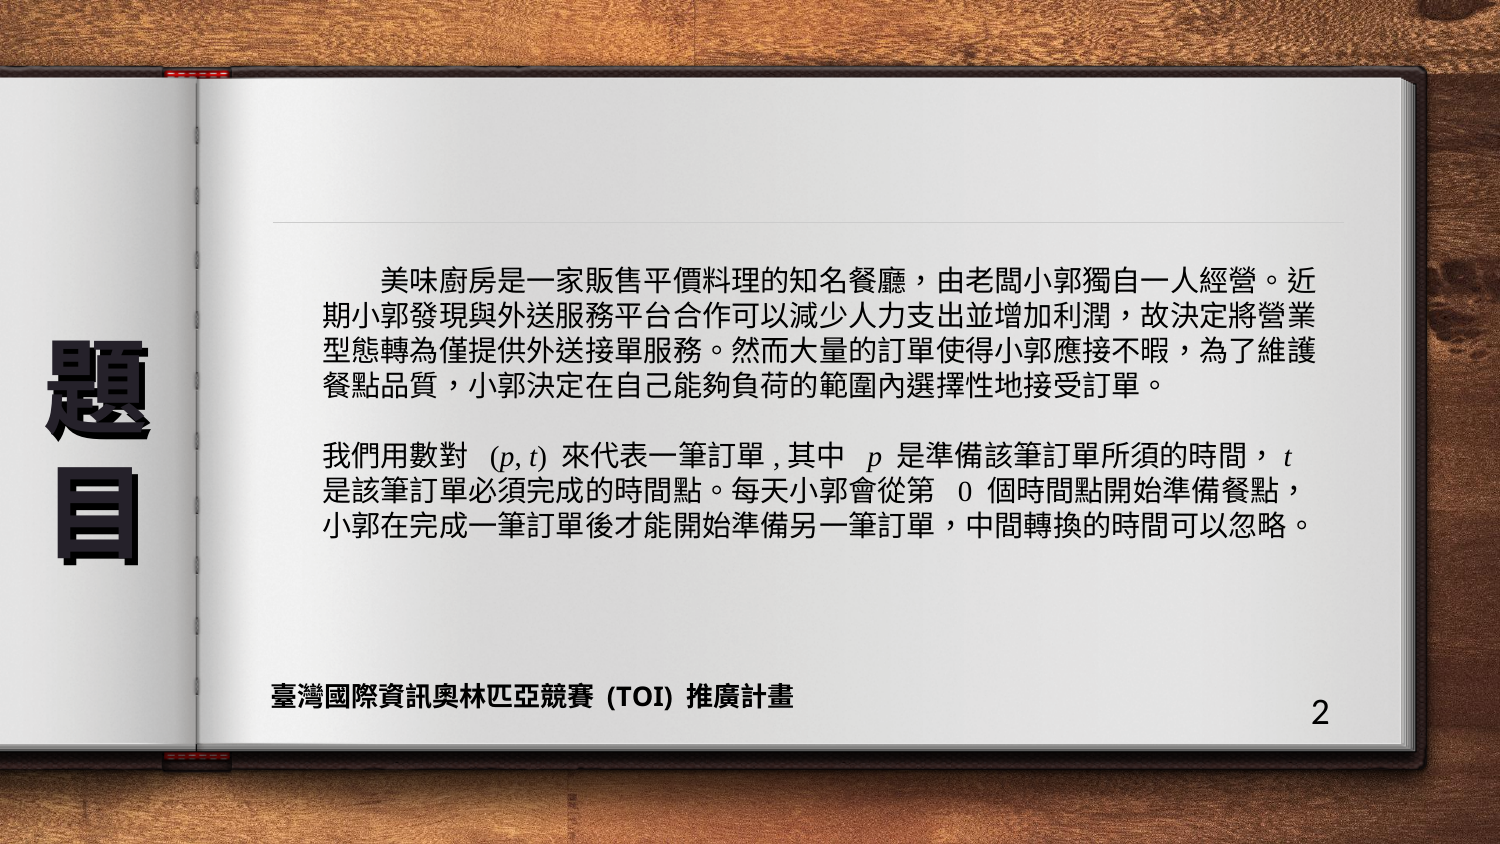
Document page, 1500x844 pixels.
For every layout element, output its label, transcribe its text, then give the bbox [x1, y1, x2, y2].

text_box 美味廚房是一家販售平價料理的知名餐廳，由老闆小郭獨自一人經營。近 期小郭發現與外送服務平台合作可以減少人力支出並增加利潤，故決定將營業 型態轉為僅提供外送接單服務。然而大量的訂單使得小郭應接不暇，為了維護 餐點品質，小郭決定在自己能夠負荷的範圍內選擇性地接受訂單。 我們用數對 (p, t) 來代表一筆訂單,其中 p 是準備該筆訂單所須的時間，t 是該筆訂單必須完成的時間點。每天小郭會從第 0 個時間點開始準備餐點，小郭在完成一筆訂單後才能開始準備另一筆訂單，中間轉換的時間可以忽略。 [307, 255, 1341, 550]
title 題 目 [28, 306, 210, 552]
text_box [1295, 672, 1386, 737]
